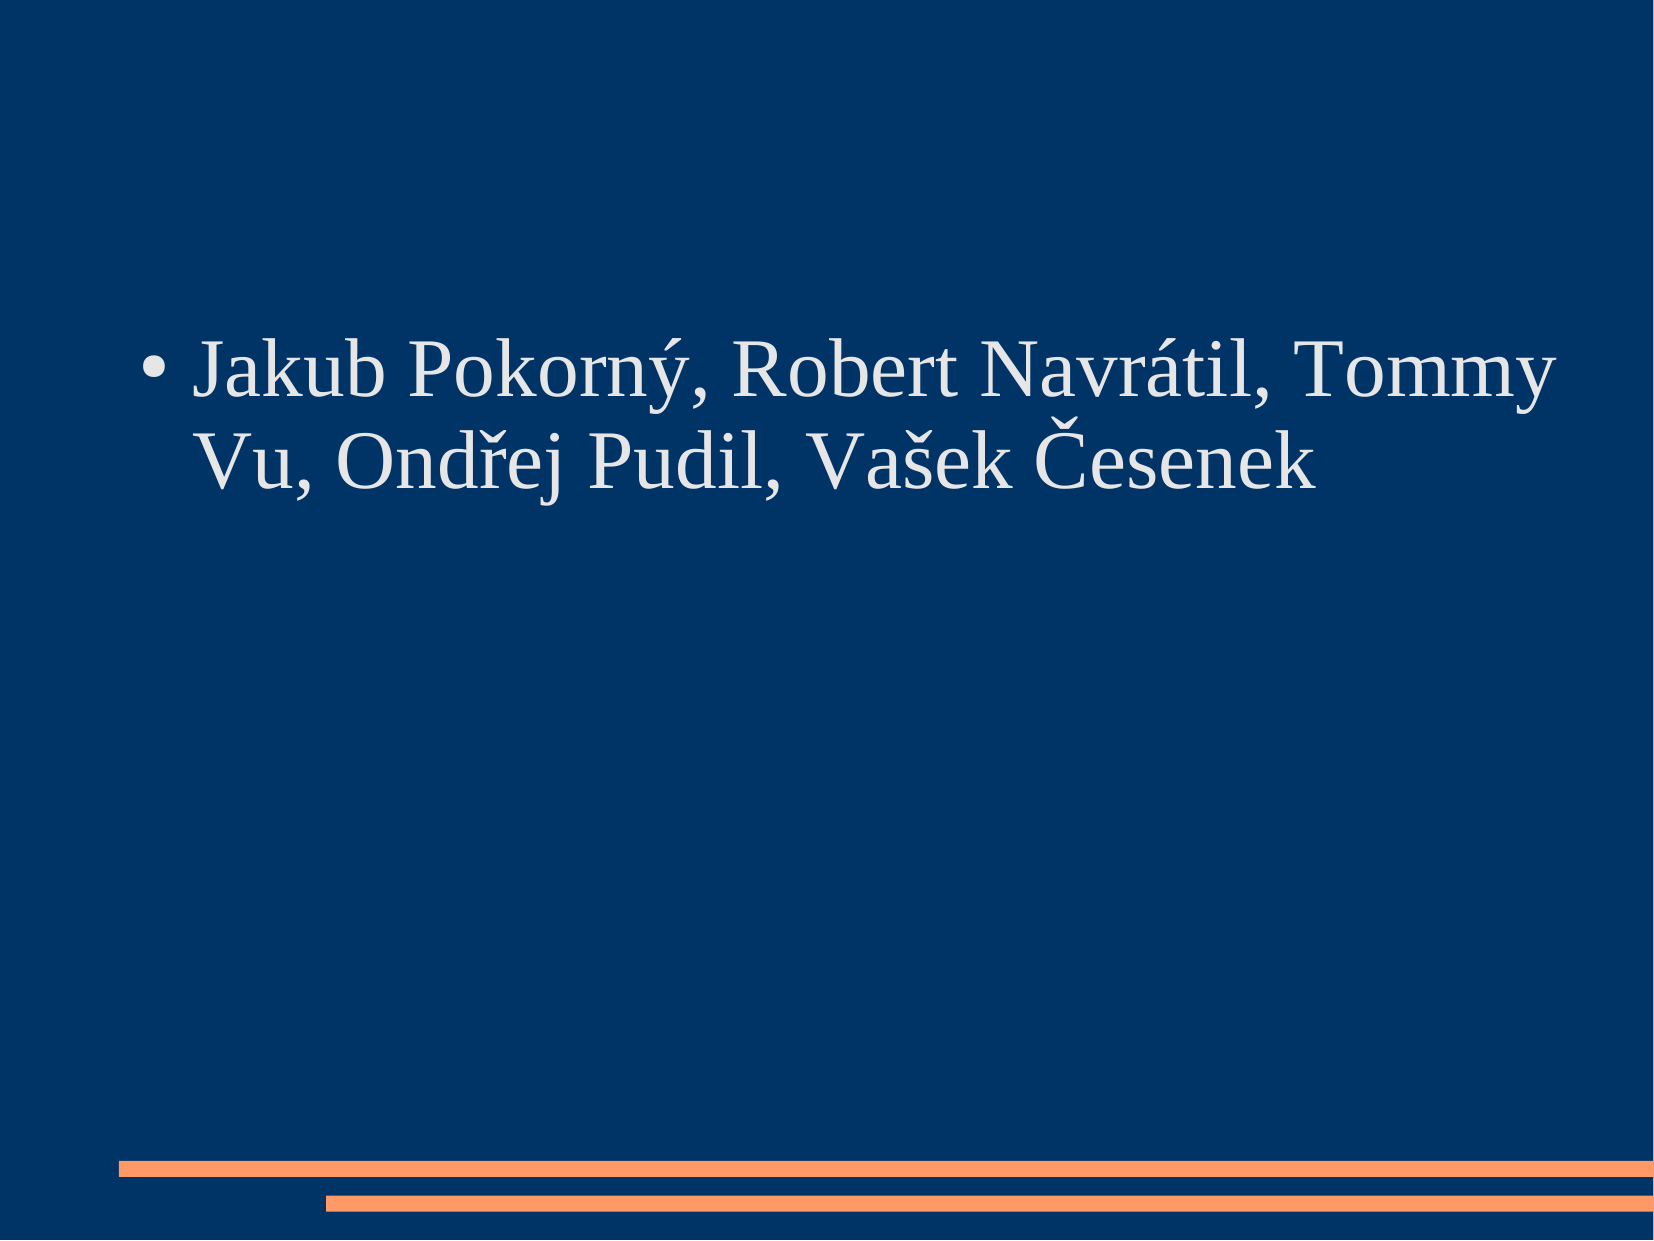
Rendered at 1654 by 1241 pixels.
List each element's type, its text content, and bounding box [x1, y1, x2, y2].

list Jakub Pokorný, Robert Navrátil, Tommy Vu, Ondřej Pudil, Vašek Česenek [121, 322, 1561, 1132]
